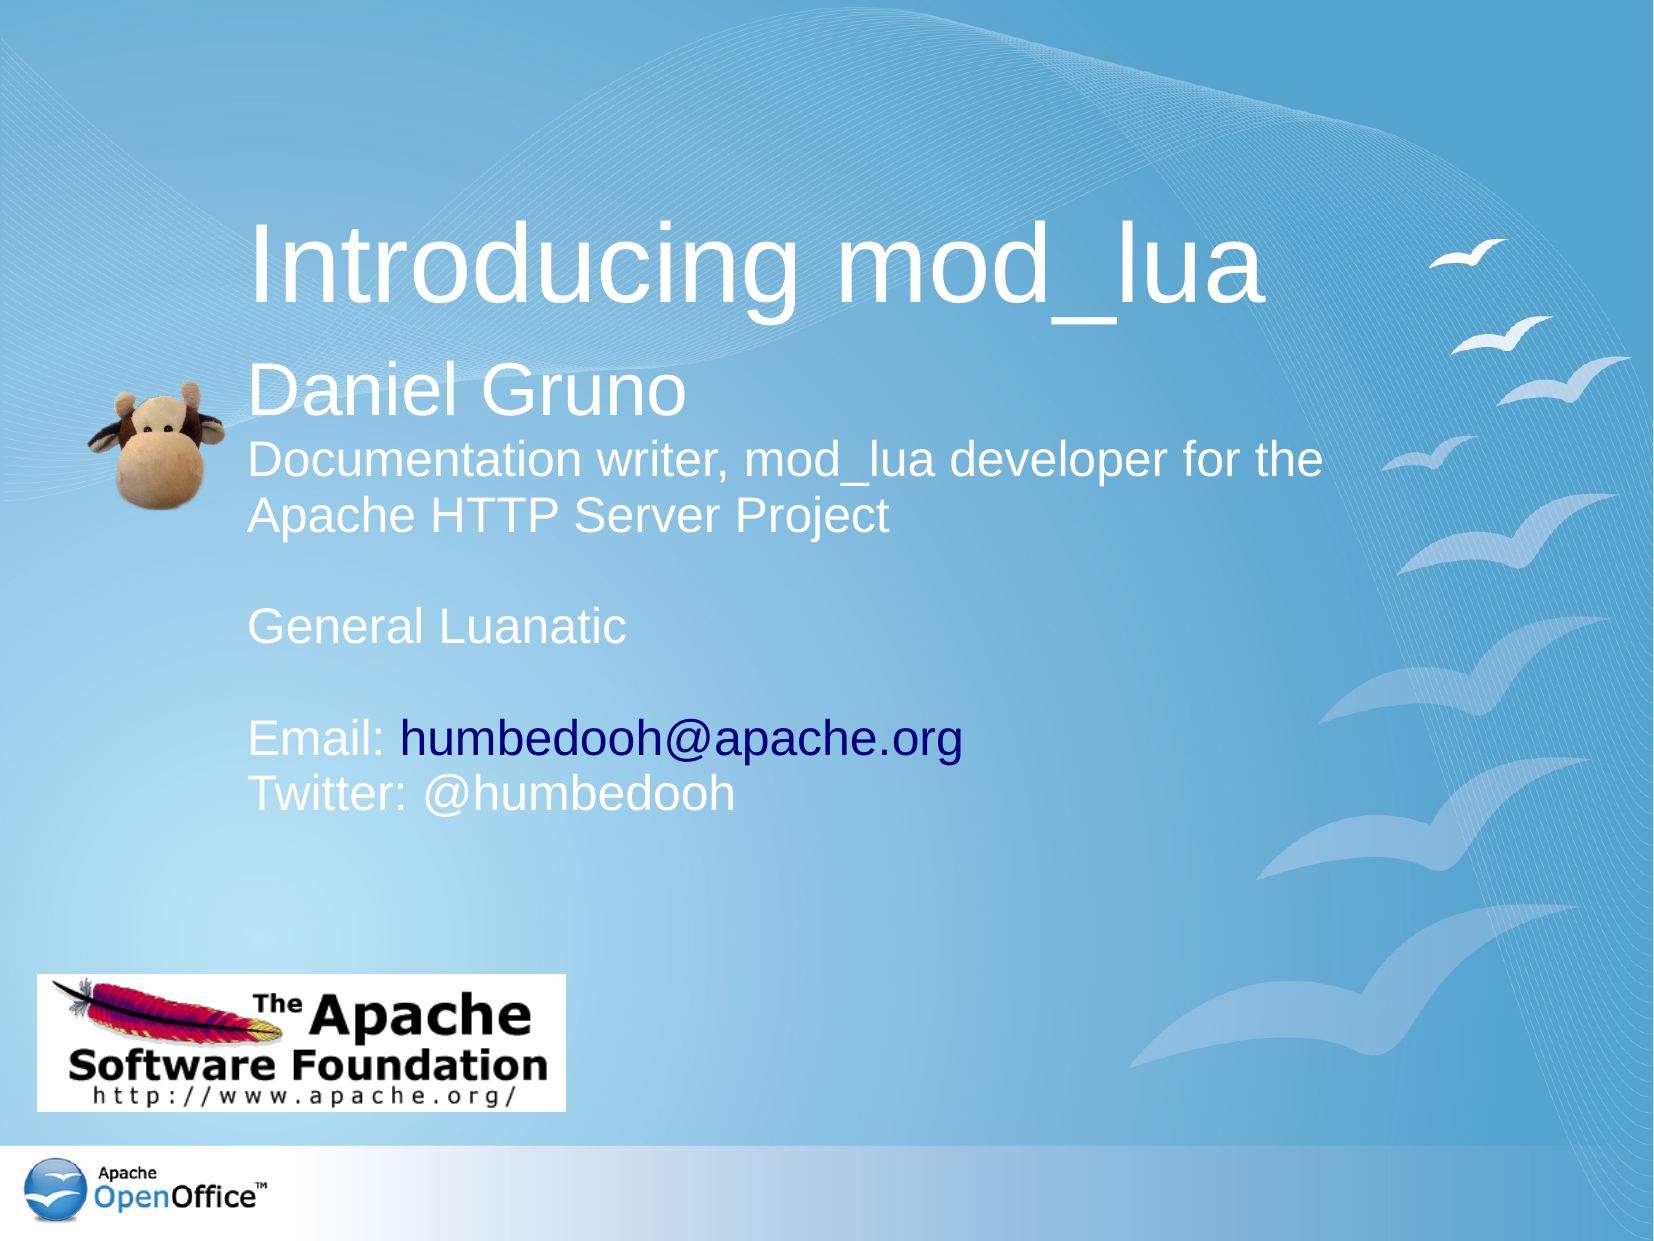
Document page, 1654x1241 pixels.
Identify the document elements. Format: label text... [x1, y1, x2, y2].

title Introducing mod_lua [246, 152, 1426, 347]
subtitle Daniel Gruno Documentation writer, mod_lua developer for the Apache HTTP Server Project General Luanatic Email: humbedooh@apache.org Twitter: @humbedooh [246, 347, 1501, 822]
picture [0, 0, 1654, 1241]
